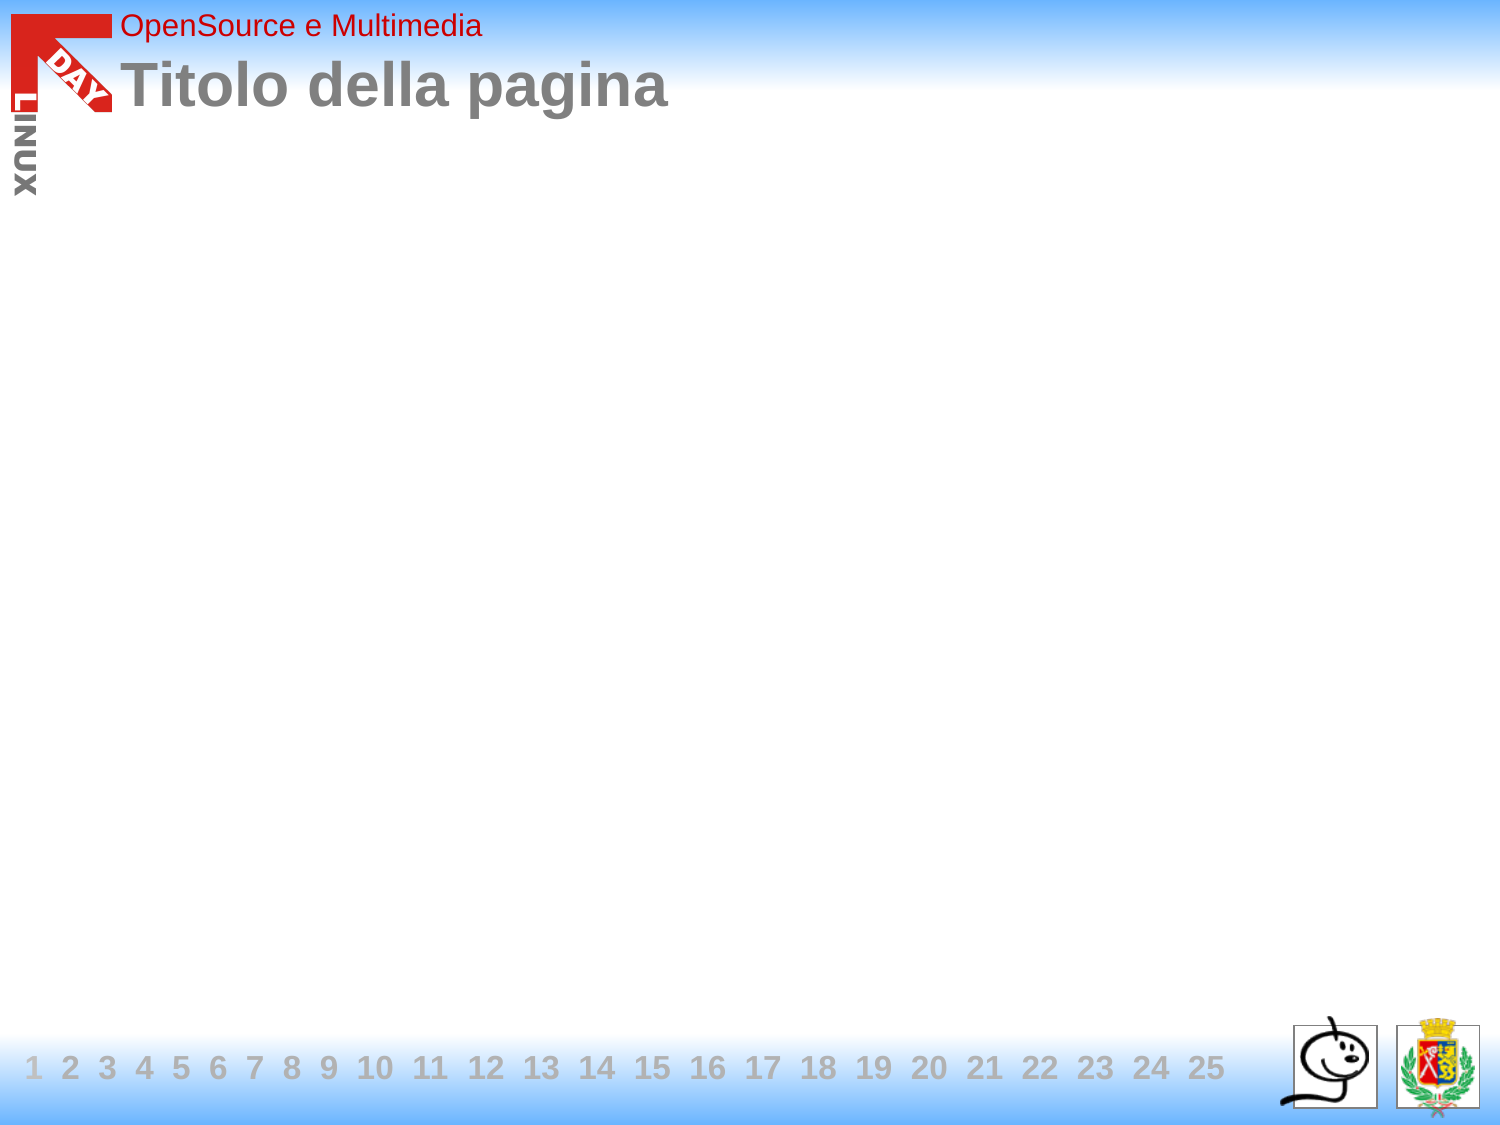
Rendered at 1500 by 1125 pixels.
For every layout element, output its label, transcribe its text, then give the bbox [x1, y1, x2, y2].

picture [1401, 1018, 1475, 1118]
text_box [0, 1025, 1500, 1125]
text_box 1 2 3 4 5 6 7 8 9 10 11 12 13 14 15 16 17 18 19 20 21 22 23 24 25 [24, 1049, 1267, 1087]
text_box Titolo della pagina [120, 50, 1479, 120]
text_box OpenSource e Multimedia [120, 7, 1479, 43]
picture [1280, 1016, 1369, 1106]
picture [11, 14, 112, 196]
text_box [0, 0, 1500, 91]
